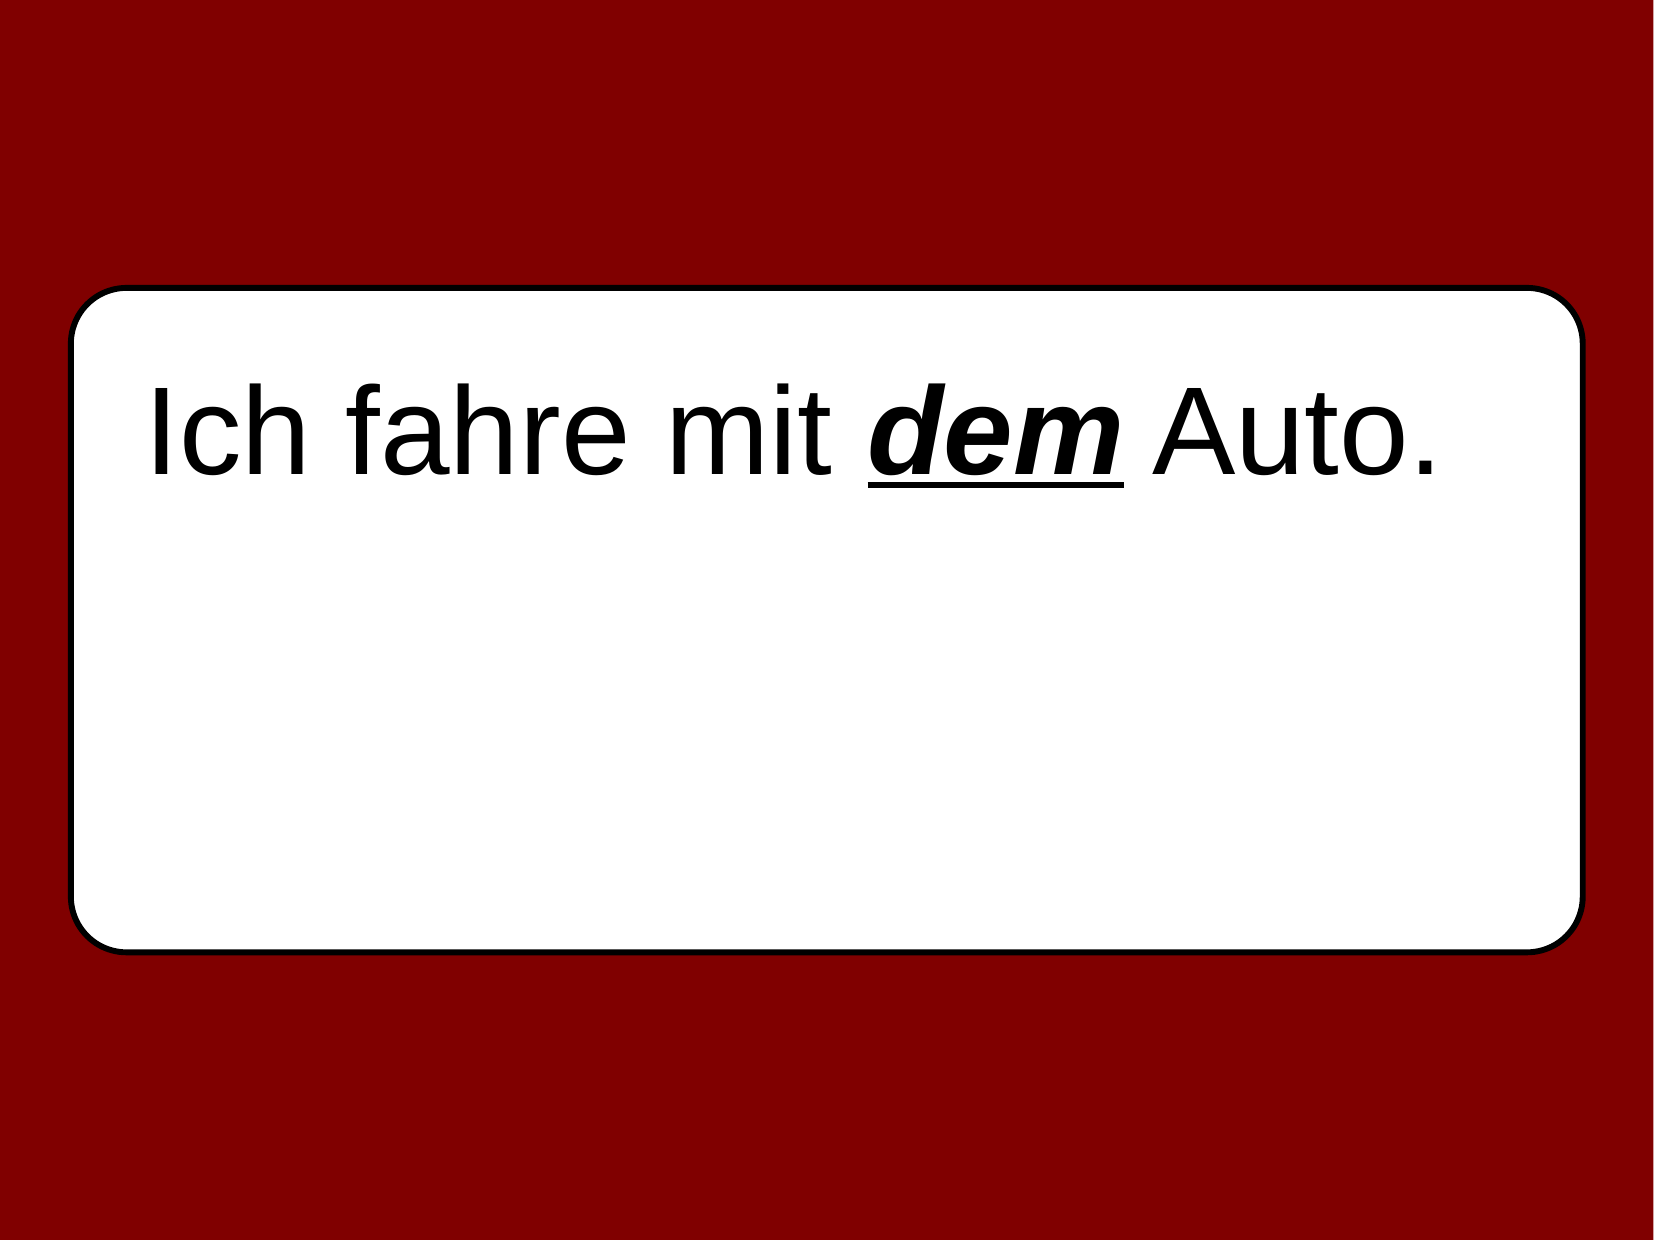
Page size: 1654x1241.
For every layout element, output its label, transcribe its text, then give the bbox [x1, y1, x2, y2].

text_box Ich fahre mit dem Auto. [129, 354, 1530, 661]
text_box [70, 287, 1583, 953]
